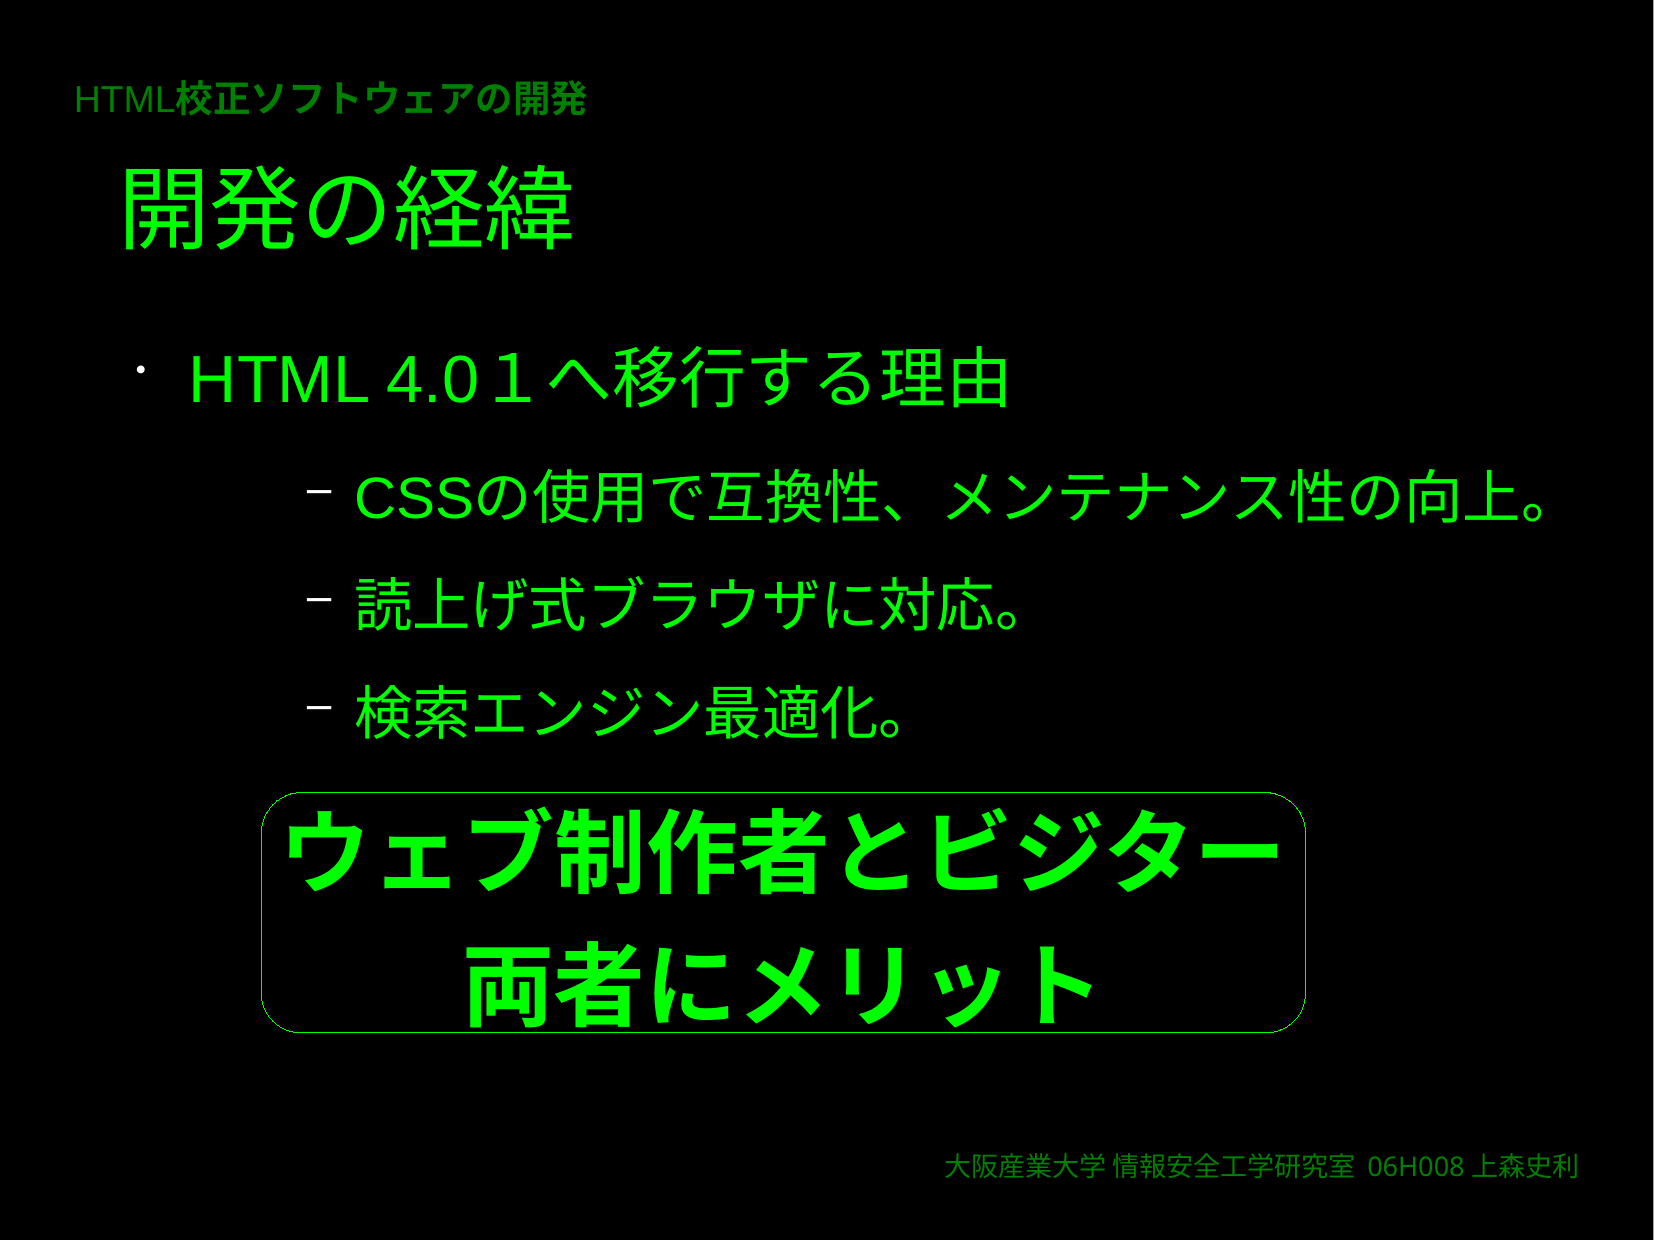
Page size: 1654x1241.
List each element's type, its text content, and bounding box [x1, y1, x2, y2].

title 開発の経緯 [118, 147, 1601, 257]
text_box ウェブ制作者とビジター 両者にメリット [261, 792, 1306, 1033]
list HTML 4.0１へ移行する理由 CSSの使用で互換性、メンテナンス性の向上。 読上げ式ブラウザに対応。 検索エンジン最適化。 [118, 324, 1595, 1093]
